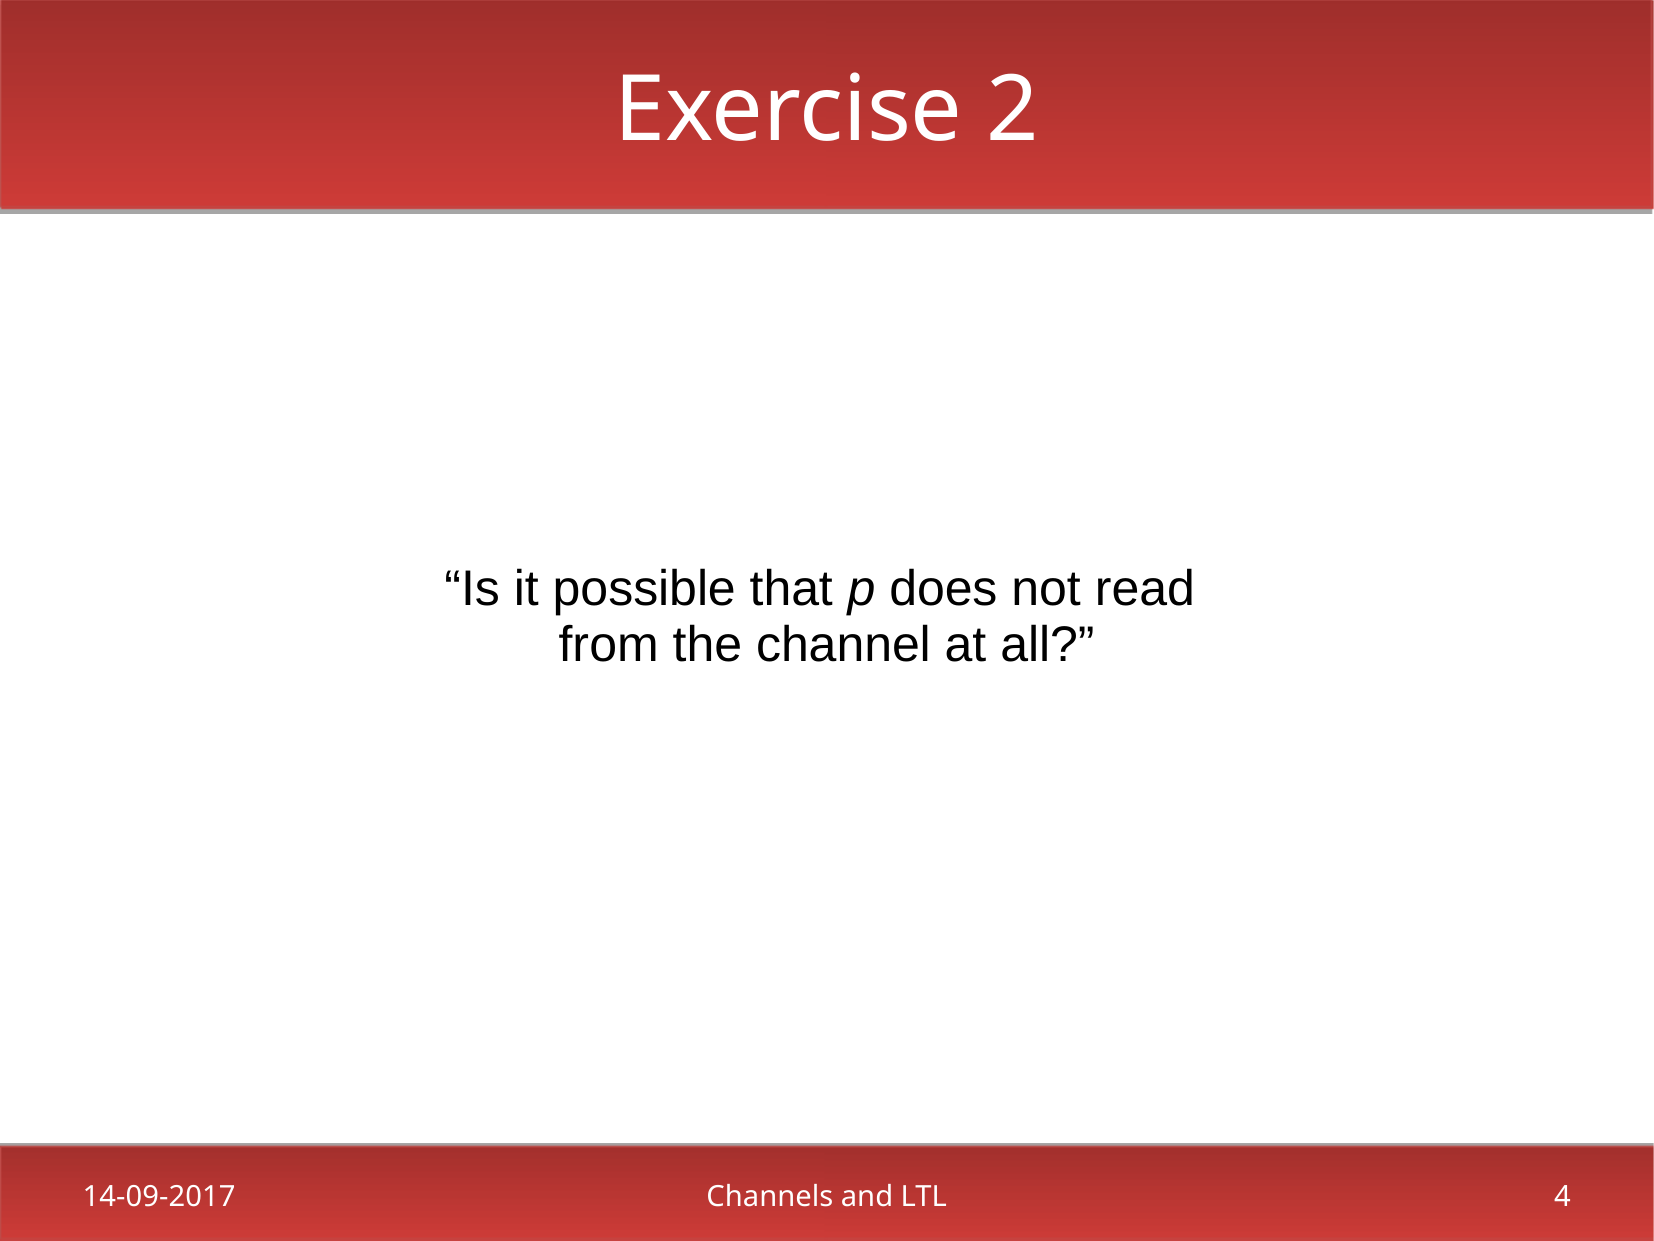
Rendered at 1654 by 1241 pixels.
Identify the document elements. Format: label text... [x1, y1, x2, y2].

picture [0, 0, 1654, 214]
title Exercise 2 [59, 31, 1595, 178]
picture [0, 1143, 1654, 1241]
text_box “Is it possible that p does not read from the channel at all?” [429, 552, 1225, 680]
